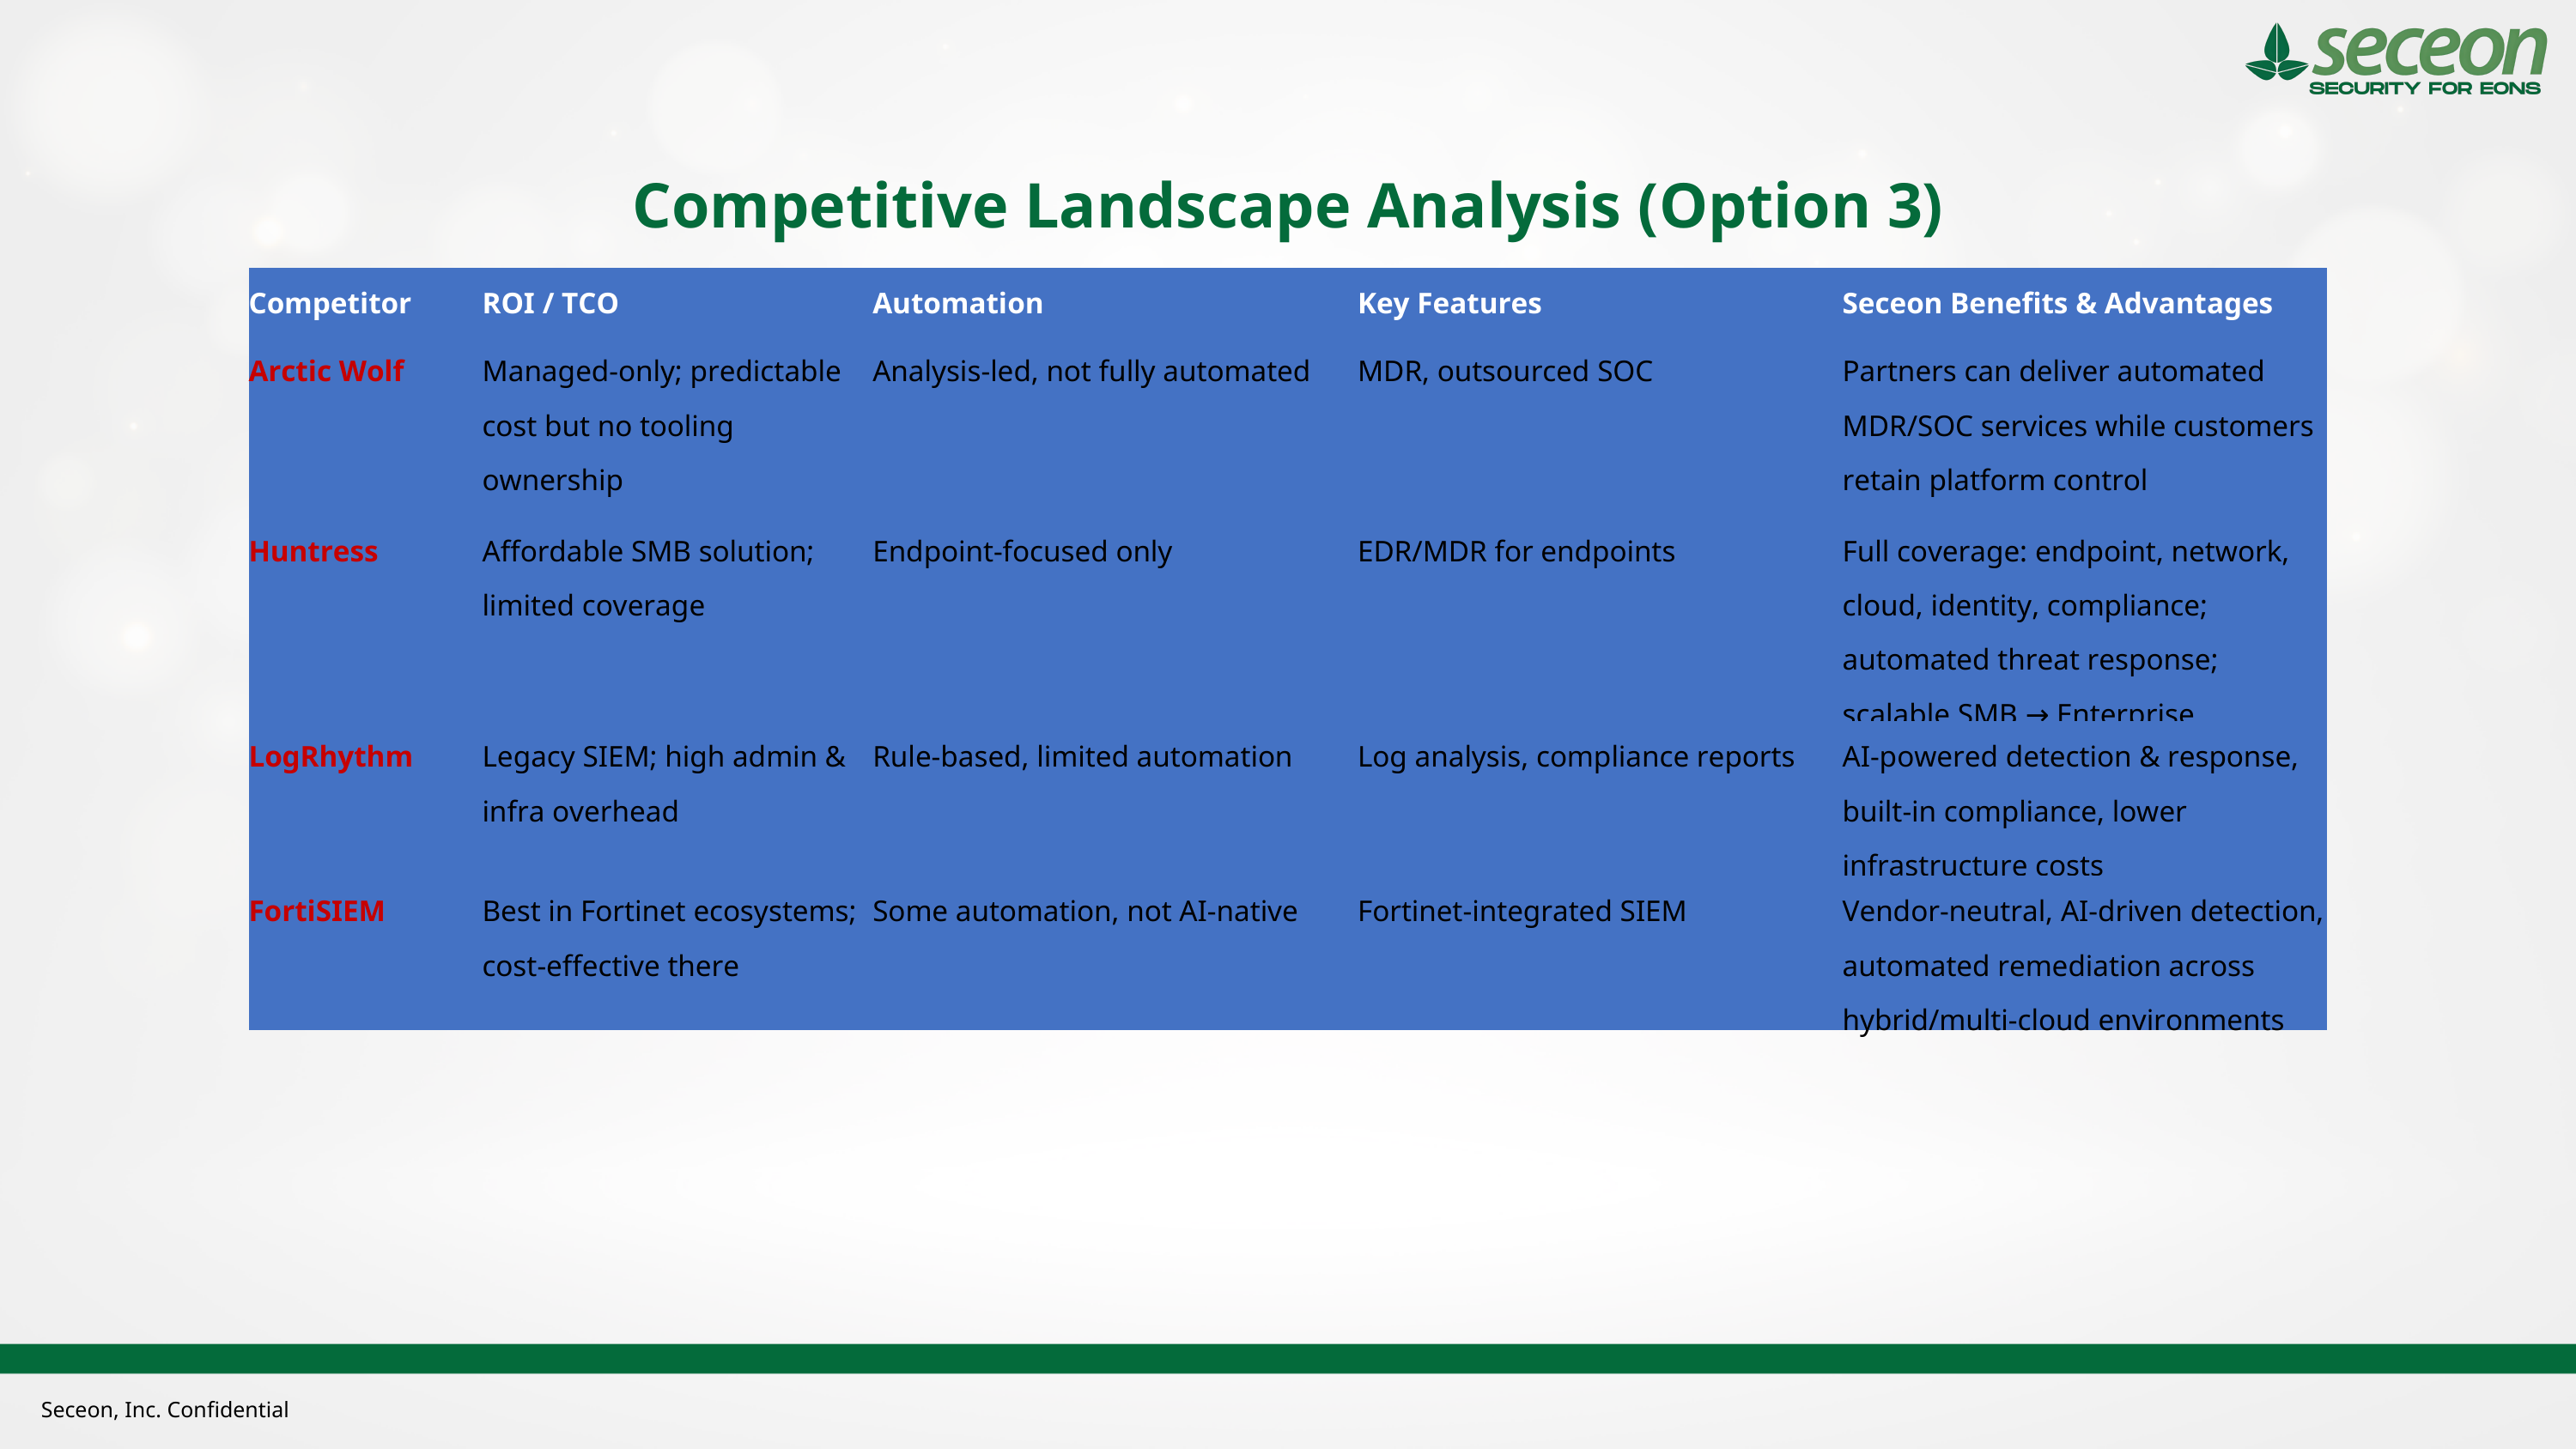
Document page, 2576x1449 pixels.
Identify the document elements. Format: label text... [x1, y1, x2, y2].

table_cell Fortinet-integrated SIEM [1358, 876, 1843, 1030]
table_cell Rule-based, limited automation [872, 721, 1358, 876]
table_cell LogRhythm [249, 721, 483, 876]
table_cell Full coverage: endpoint, network, cloud, identity, compliance; automated threat response; scalable SMB → Enterprise [1843, 516, 2327, 721]
table_cell FortiSIEM [249, 876, 483, 1030]
table_header ROI / TCO [483, 268, 872, 336]
table_cell Arctic Wolf [249, 336, 483, 516]
table_cell Affordable SMB solution; limited coverage [483, 516, 872, 721]
table_cell Log analysis, compliance reports [1358, 721, 1843, 876]
table_cell EDR/MDR for endpoints [1358, 516, 1843, 721]
table_cell Vendor-neutral, AI-driven detection, automated remediation across hybrid/multi-cloud environments [1843, 876, 2327, 1030]
table_cell Best in Fortinet ecosystems; cost-effective there [483, 876, 872, 1030]
table_header Key Features [1358, 268, 1843, 336]
table_cell AI-powered detection & response, built-in compliance, lower infrastructure costs [1843, 721, 2327, 876]
table_cell Legacy SIEM; high admin & infra overhead [483, 721, 872, 876]
table_header Competitor [249, 268, 483, 336]
text_box Competitive Landscape Analysis​ (Option 3) [344, 136, 2232, 242]
table_cell Partners can deliver automated MDR/SOC services while customers retain platform control [1843, 336, 2327, 516]
table_cell Some automation, not AI-native [872, 876, 1358, 1030]
table_header Seceon Benefits & Advantages [1843, 268, 2327, 336]
table_cell MDR, outsourced SOC [1358, 336, 1843, 516]
table_cell Endpoint-focused only [872, 516, 1358, 721]
table_header Automation [872, 268, 1358, 336]
table_cell Analysis-led, not fully automated [872, 336, 1358, 516]
table_cell Huntress [249, 516, 483, 721]
table_cell Managed-only; predictable cost but no tooling ownership [483, 336, 872, 516]
